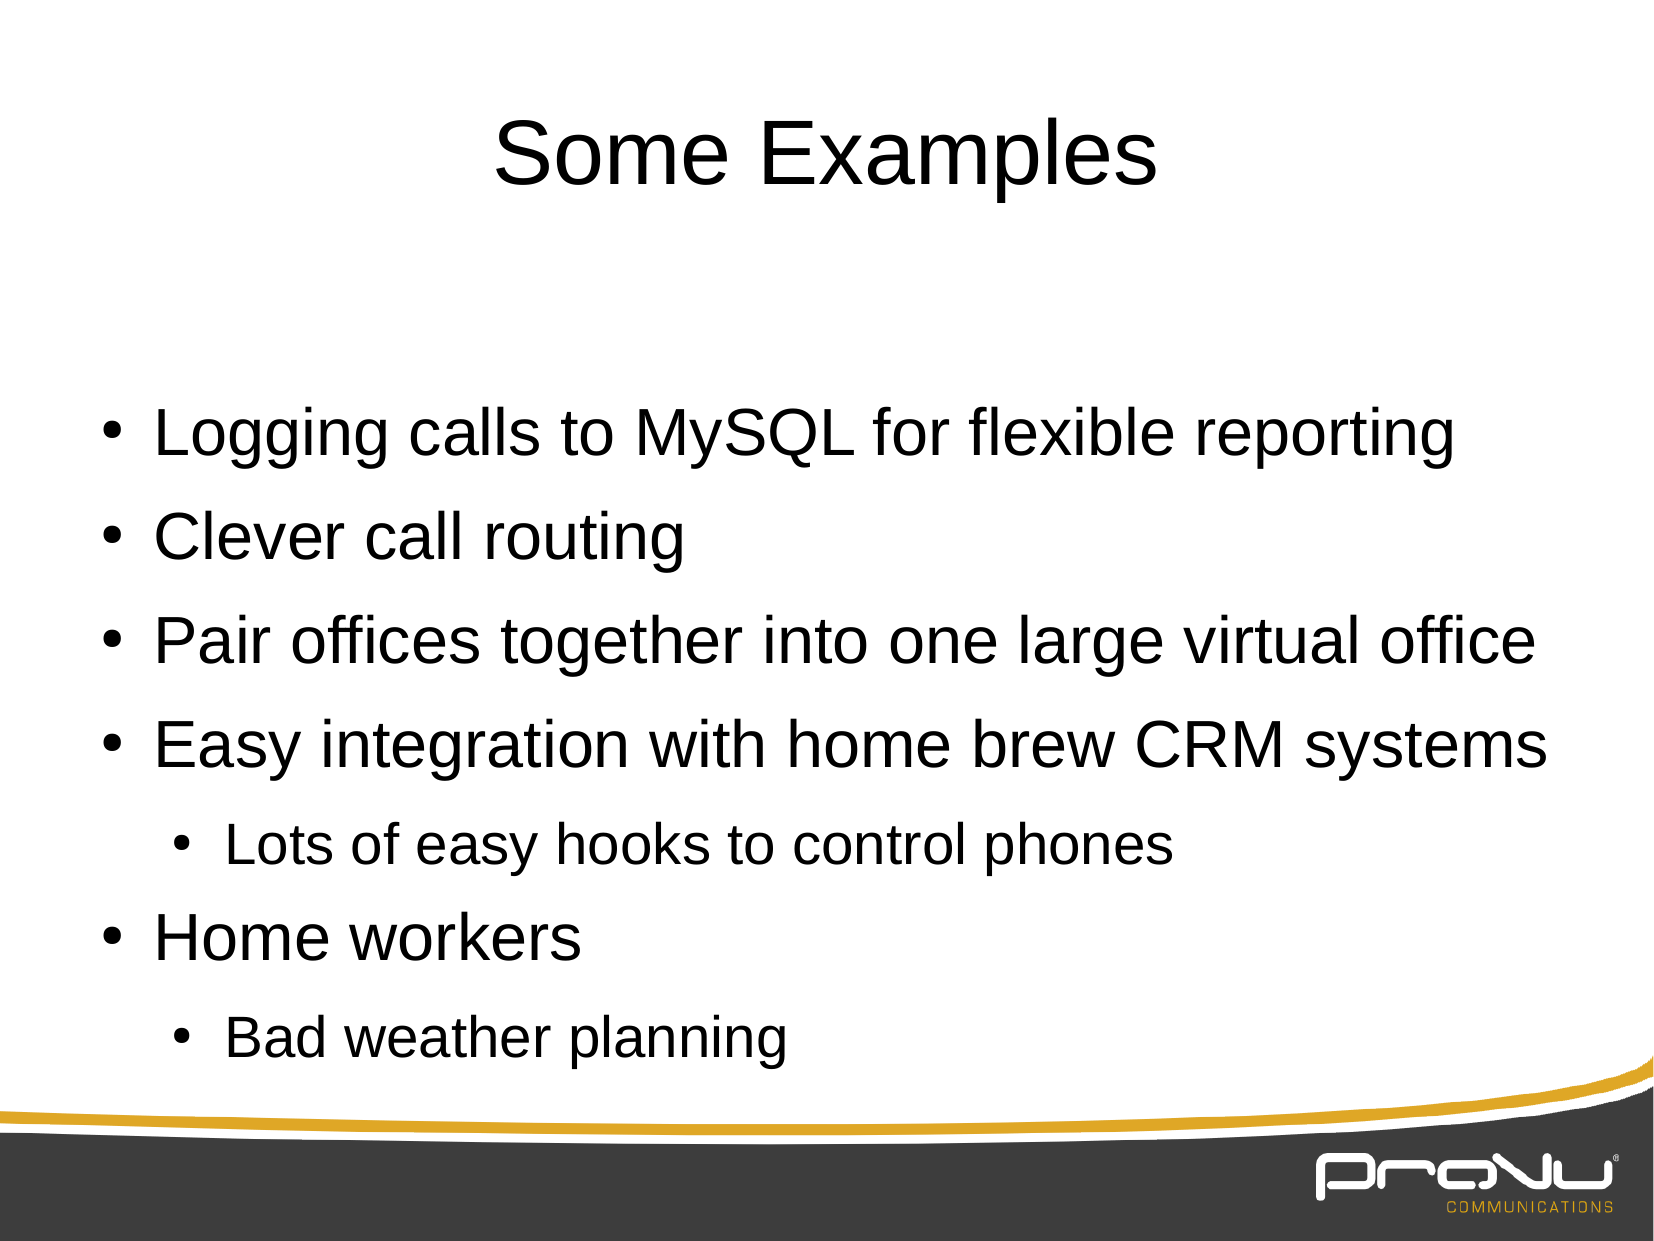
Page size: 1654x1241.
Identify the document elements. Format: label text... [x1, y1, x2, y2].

picture [0, 1039, 1654, 1241]
list Logging calls to MySQL for flexible reporting Clever call routing Pair offices together into one large virtual office Easy integration with home brew CRM systems Lots of easy hooks to control phones Home workers Bad weather planning [82, 290, 1571, 1109]
title Some Examples [82, 49, 1571, 257]
